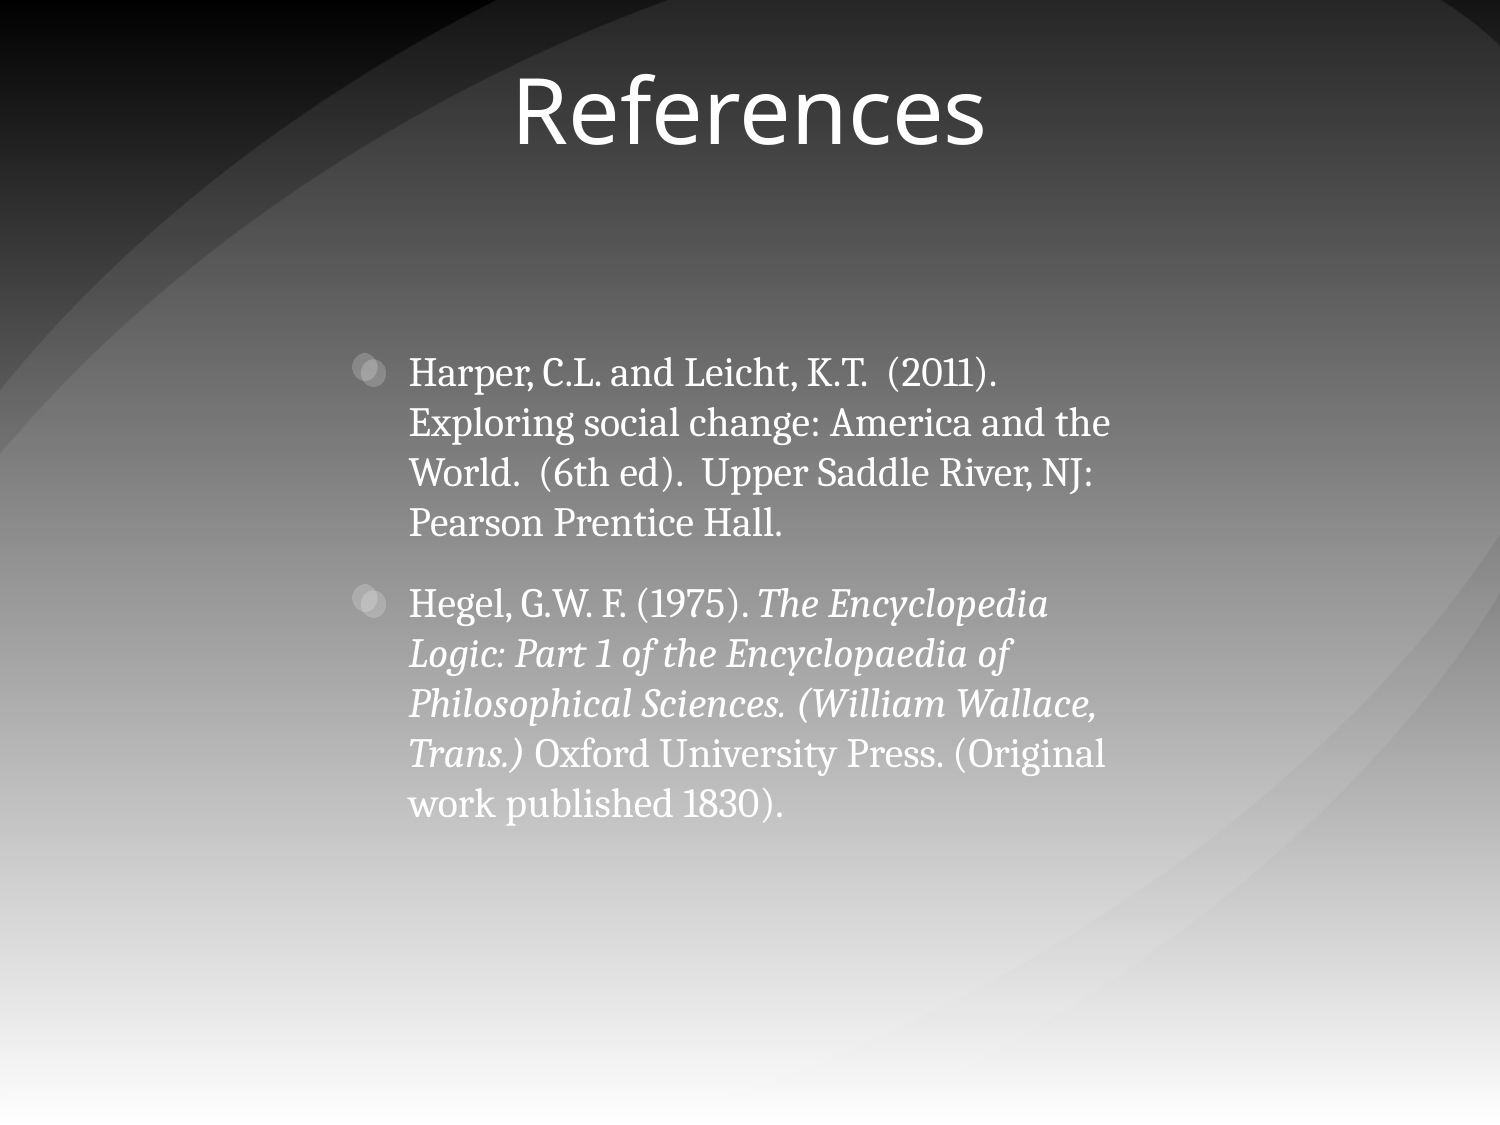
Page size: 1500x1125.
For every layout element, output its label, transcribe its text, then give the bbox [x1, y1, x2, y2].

title References [283, 45, 1216, 288]
picture [0, 0, 1500, 1125]
list Harper, C.L. and Leicht, K.T. (2011). Exploring social change: America and the World. (6th ed). Upper Saddle River, NJ: Pearson Prentice Hall. Hegel, G.W. F. (1975). The Encyclopedia Logic: Part 1 of the Encyclopaedia of Philosophical Sciences. (William Wallace, Trans.) Oxford University Press. (Original work published 1830). [337, 337, 1163, 975]
